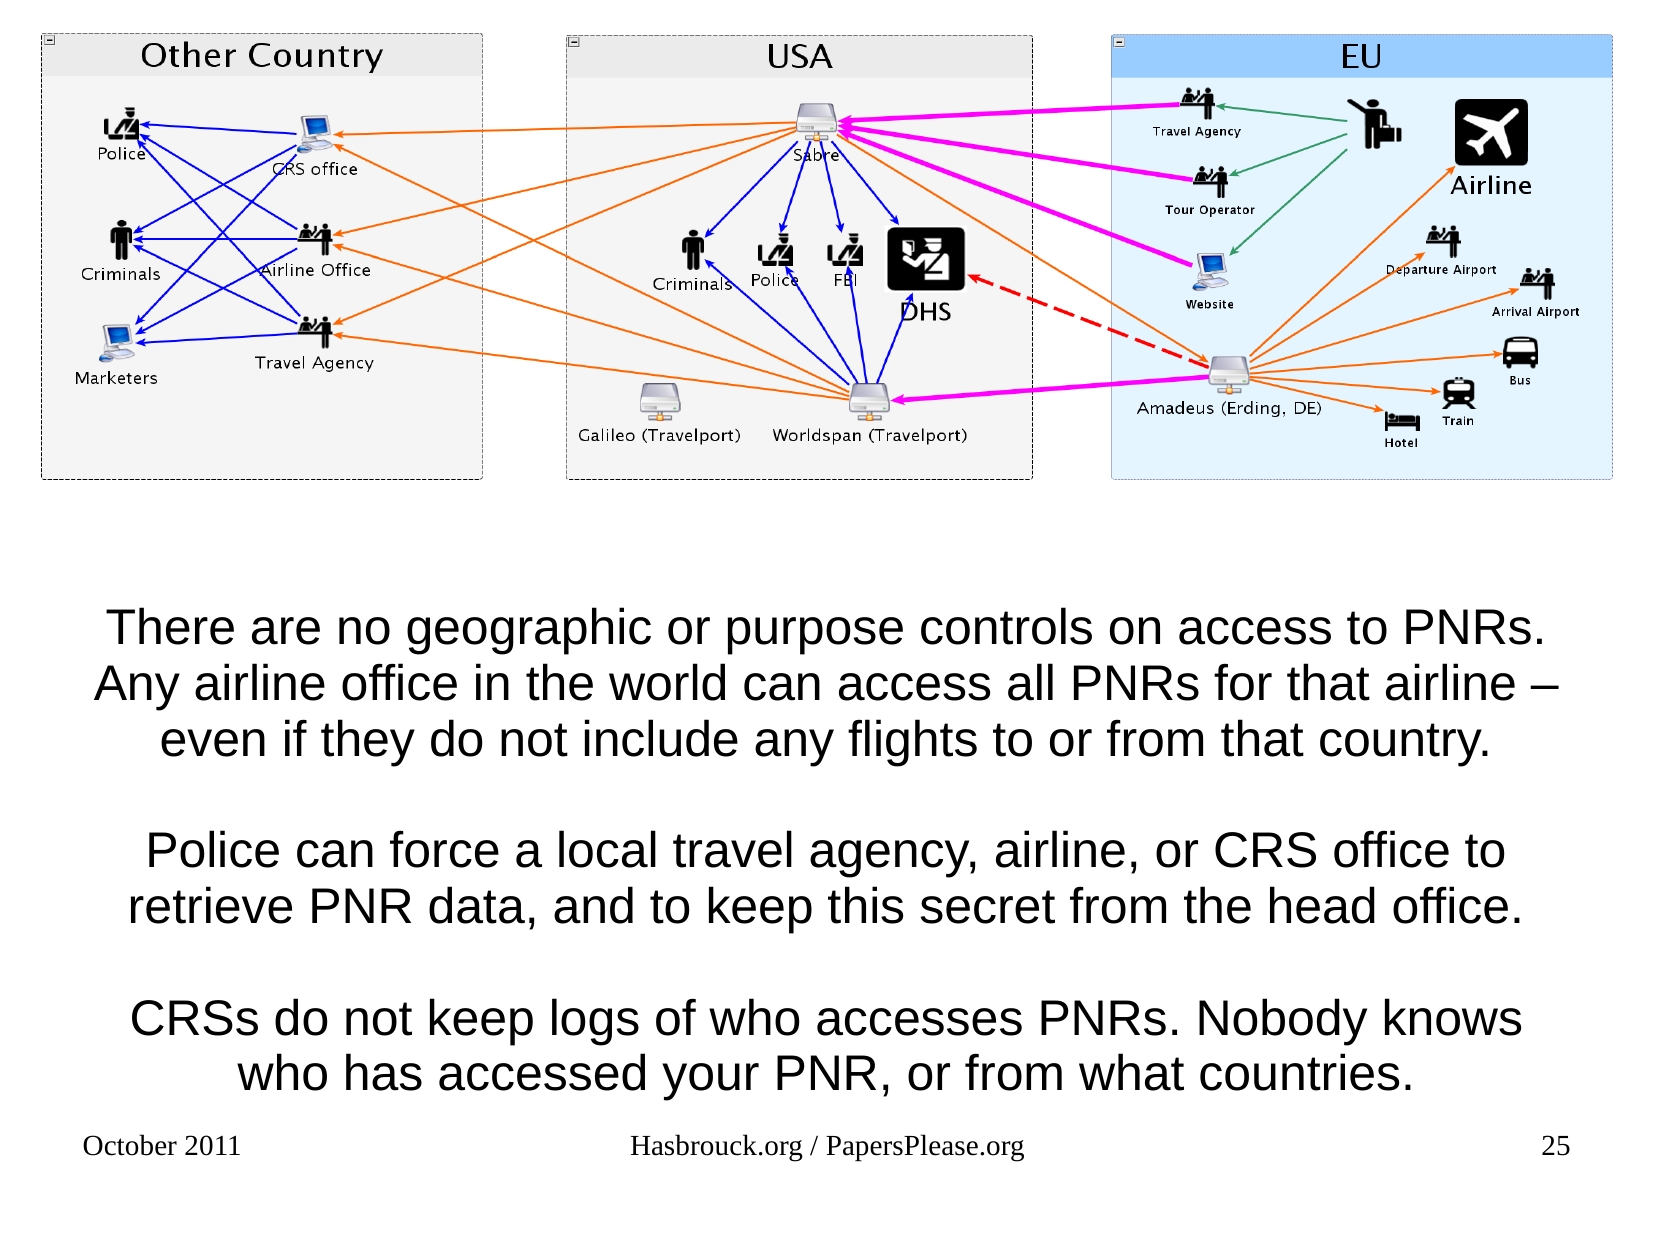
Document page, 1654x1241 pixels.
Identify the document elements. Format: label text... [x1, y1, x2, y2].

subtitle There are no geographic or purpose controls on access to PNRs. Any airline office in the world can access all PNRs for that airline – even if they do not include any flights to or from that country. Police can force a local travel agency, airline, or CRS office to retrieve PNR data, and to keep this secret from the head office. CRSs do not keep logs of who accesses PNRs. Nobody knows who has accessed your PNR, or from what countries. [82, 56, 1571, 1102]
picture [4, 0, 1649, 513]
